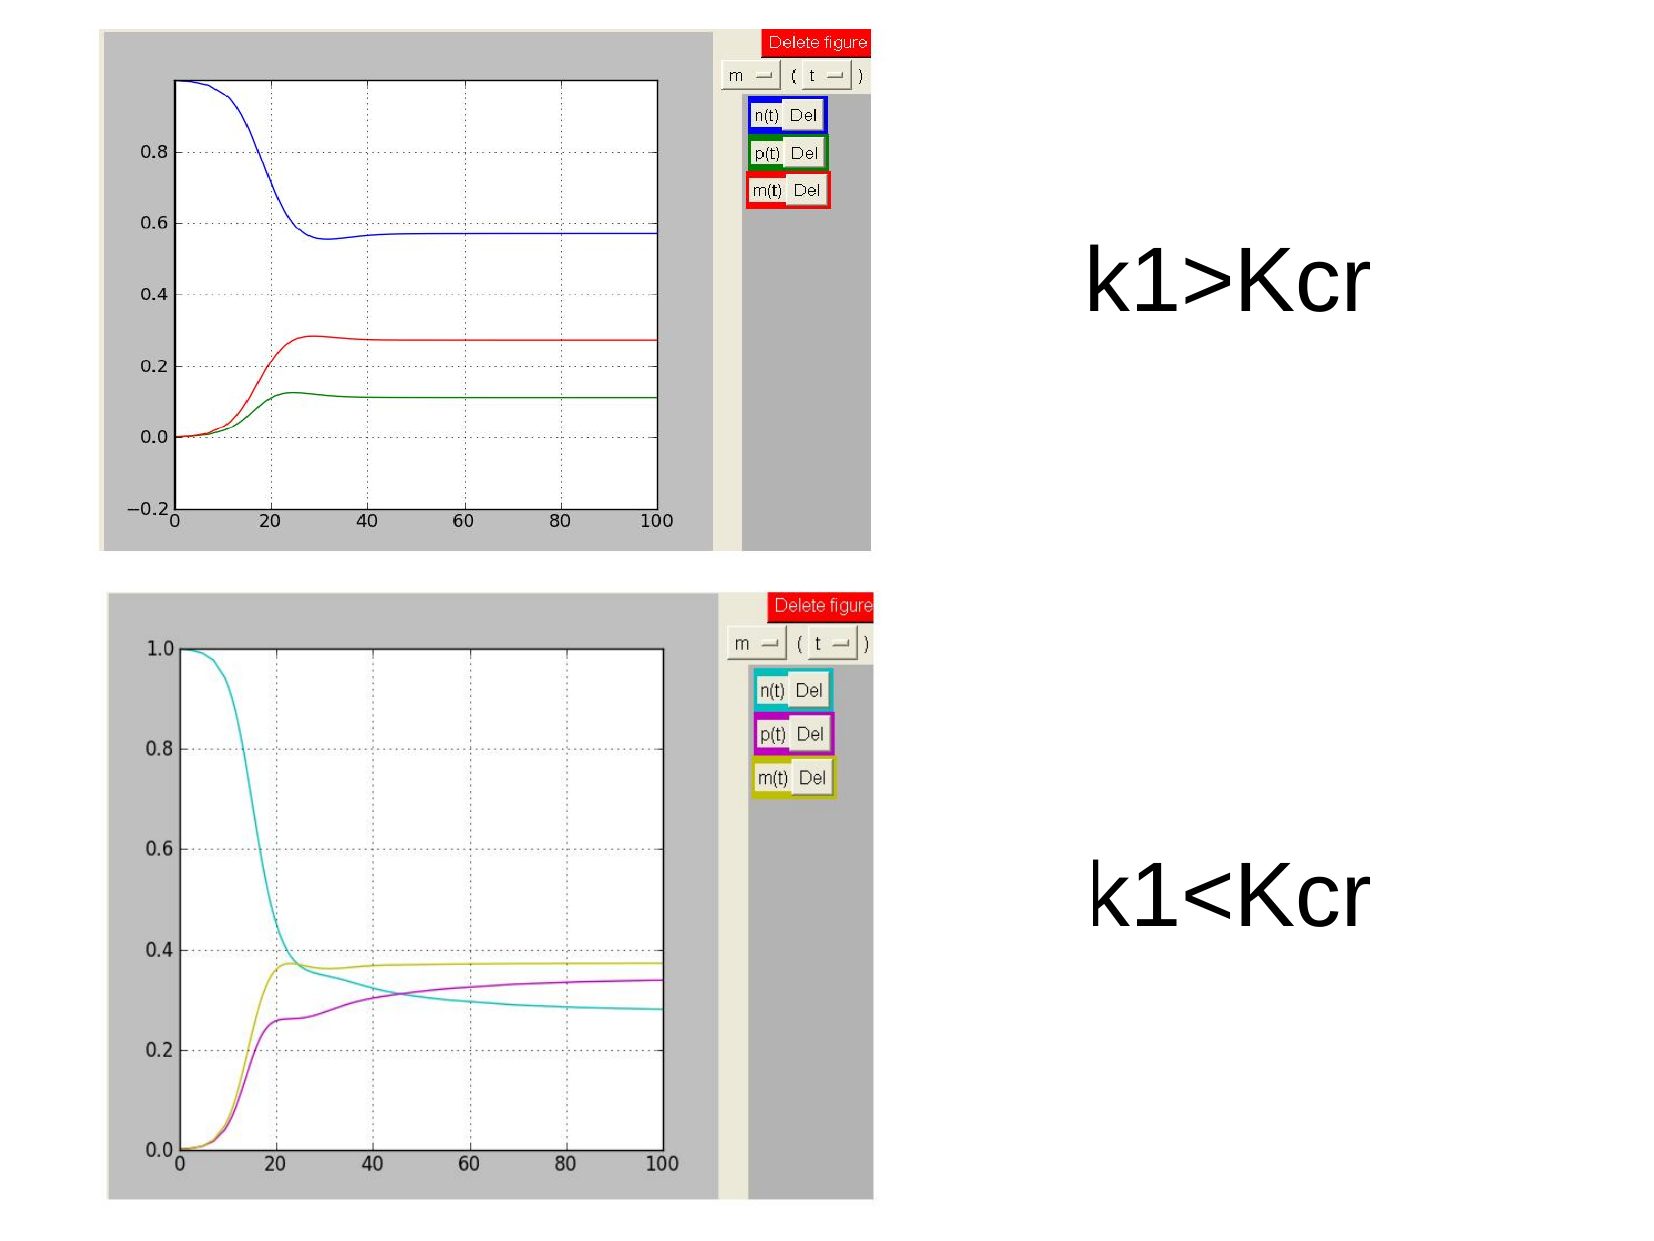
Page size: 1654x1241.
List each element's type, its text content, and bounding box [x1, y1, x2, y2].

picture [0, 29, 1063, 562]
picture [29, 590, 1093, 1211]
title k1>Kcr k1<Kcr [1033, 228, 1424, 947]
